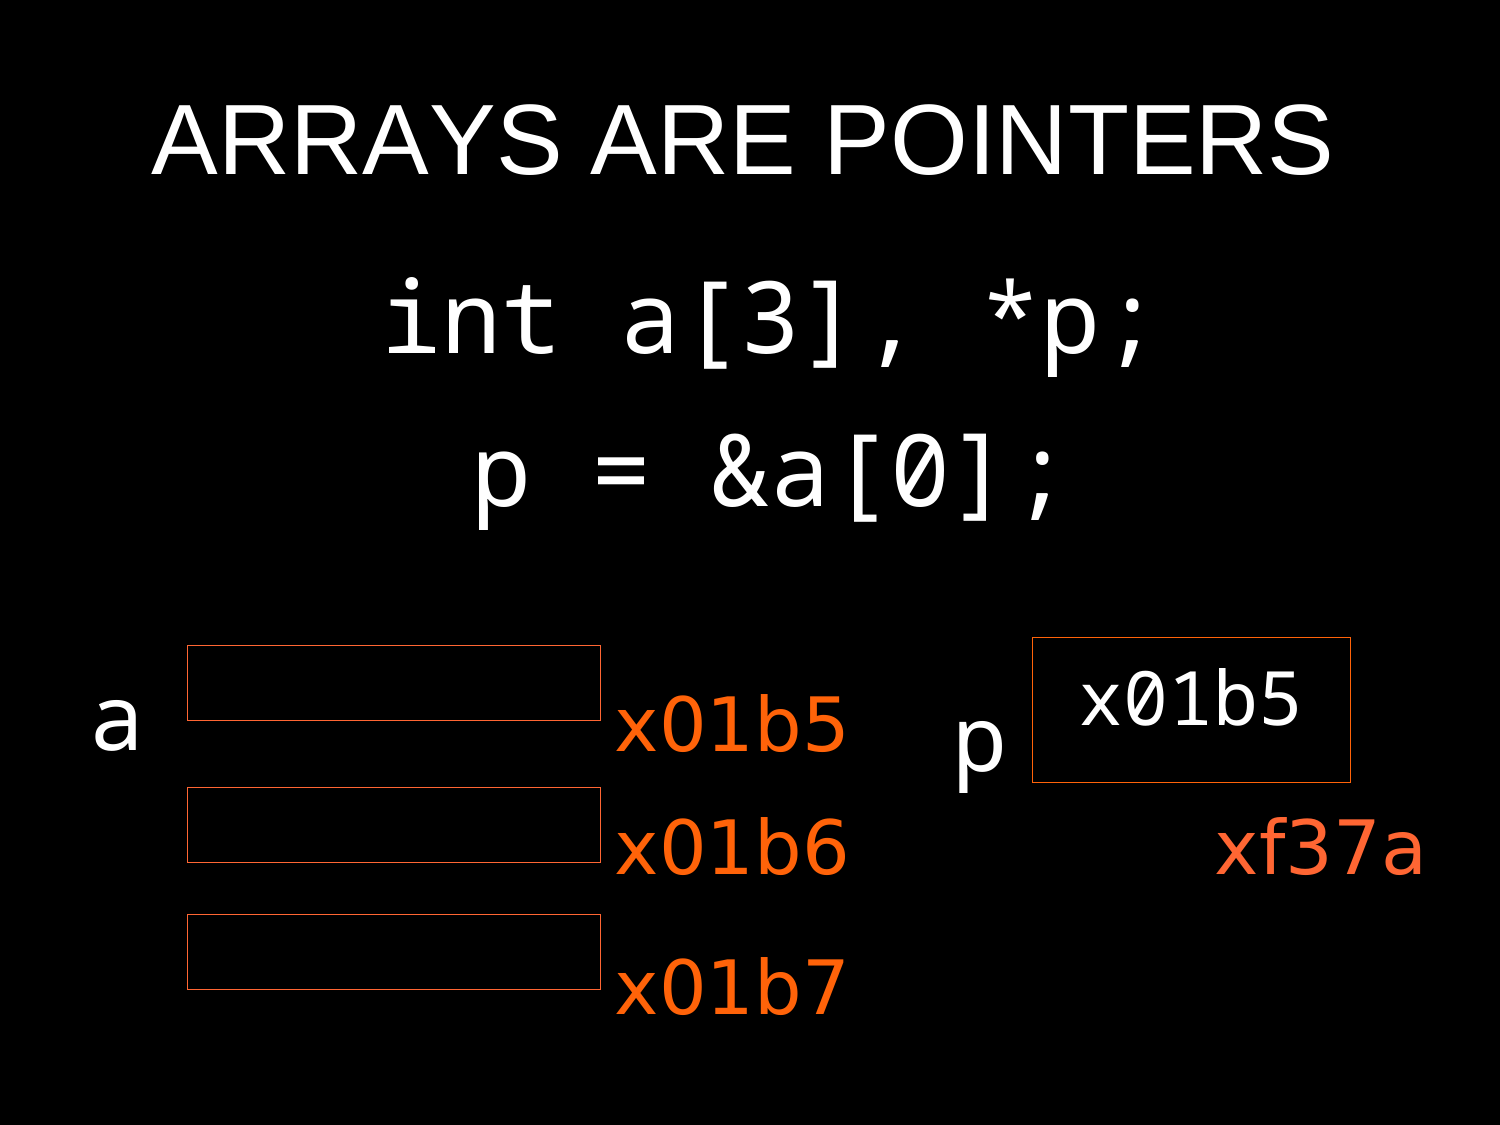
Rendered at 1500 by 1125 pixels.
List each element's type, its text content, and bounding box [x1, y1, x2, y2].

text_box p [937, 666, 1023, 789]
text_box [188, 645, 601, 721]
text_box x01b6 [600, 797, 938, 901]
text_box x01b5 [600, 675, 938, 778]
text_box xf37a [1200, 797, 1447, 901]
text_box x01b7 [600, 937, 938, 1040]
text_box [187, 787, 601, 863]
text_box a [75, 645, 188, 767]
text_box [187, 914, 601, 990]
title ARRAYS ARE POINTERS [75, 55, 1413, 225]
list int a[3], *p; p = &a[0]; [154, 246, 1388, 1051]
text_box x01b5 [1032, 637, 1351, 783]
